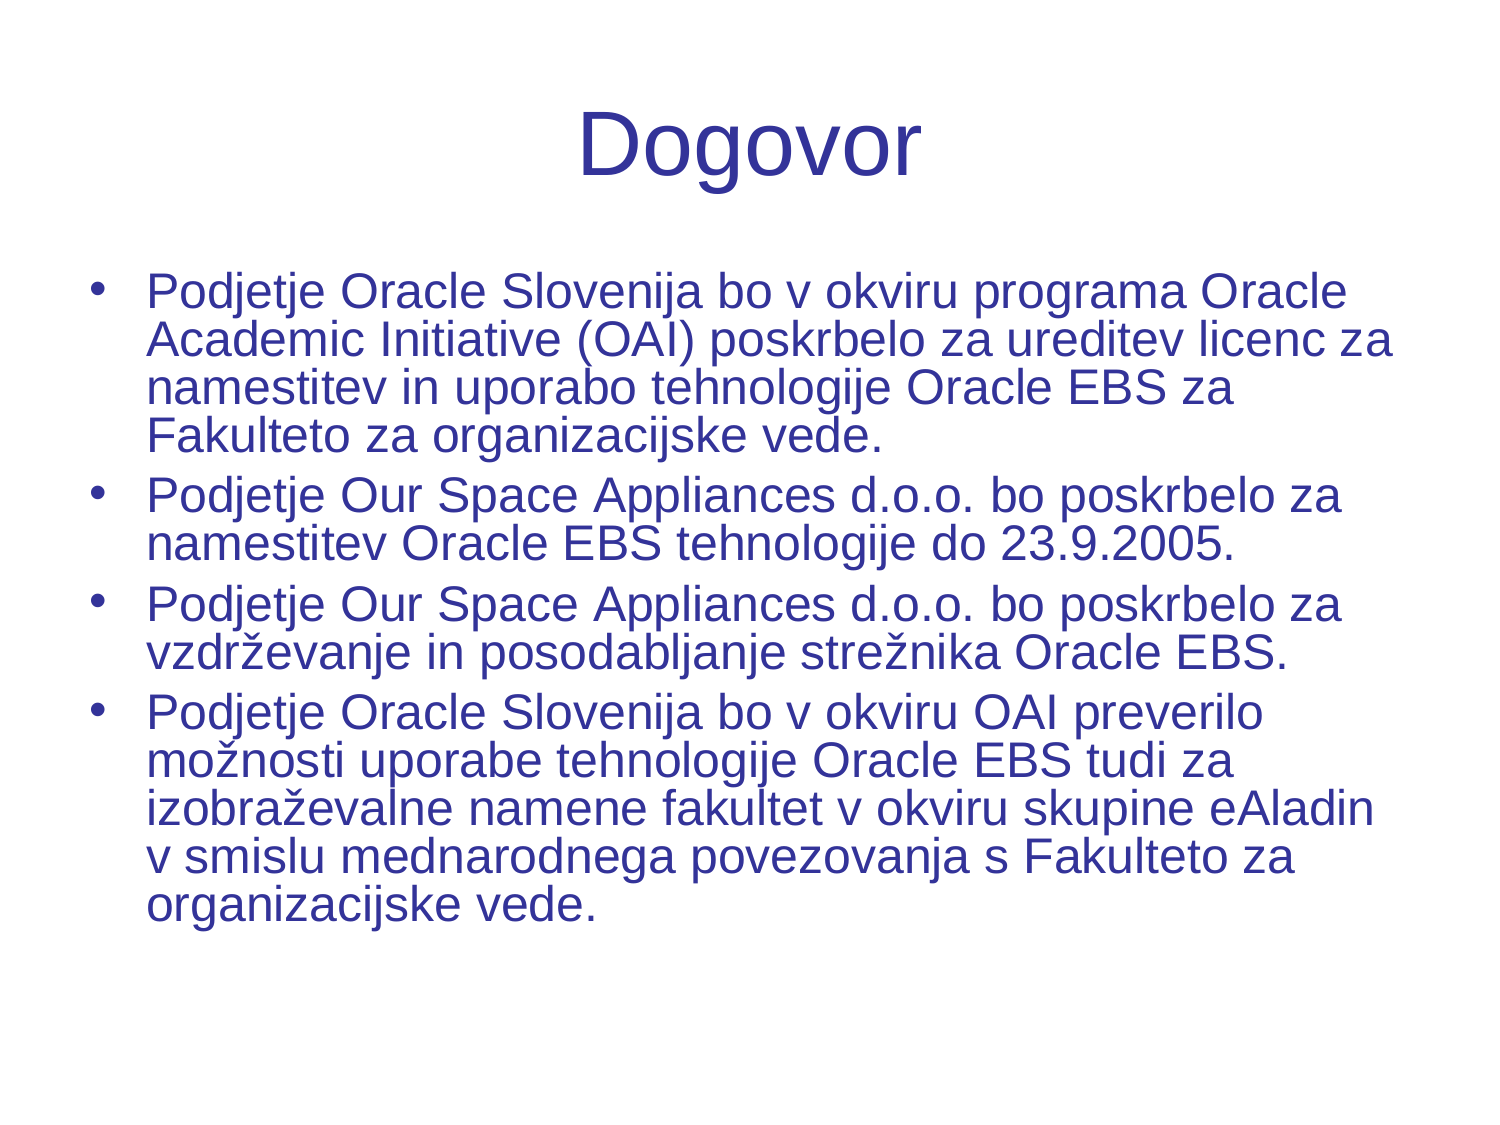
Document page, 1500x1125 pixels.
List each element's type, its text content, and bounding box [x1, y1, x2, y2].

title Dogovor [75, 45, 1426, 233]
list Podjetje Oracle Slovenija bo v okviru programa Oracle Academic Initiative (OAI) poskrbelo za ureditev licenc za namestitev in uporabo tehnologije Oracle EBS za Fakulteto za organizacijske vede. Podjetje Our Space Appliances d.o.o. bo poskrbelo za namestitev Oracle EBS tehnologije do 23.9.2005. Podjetje Our Space Appliances d.o.o. bo poskrbelo za vzdrževanje in posodabljanje strežnika Oracle EBS. Podjetje Oracle Slovenija bo v okviru OAI preverilo možnosti uporabe tehnologije Oracle EBS tudi za izobraževalne namene fakultet v okviru skupine eAladin v smislu mednarodnega povezovanja s Fakulteto za organizacijske vede. [75, 262, 1426, 1006]
